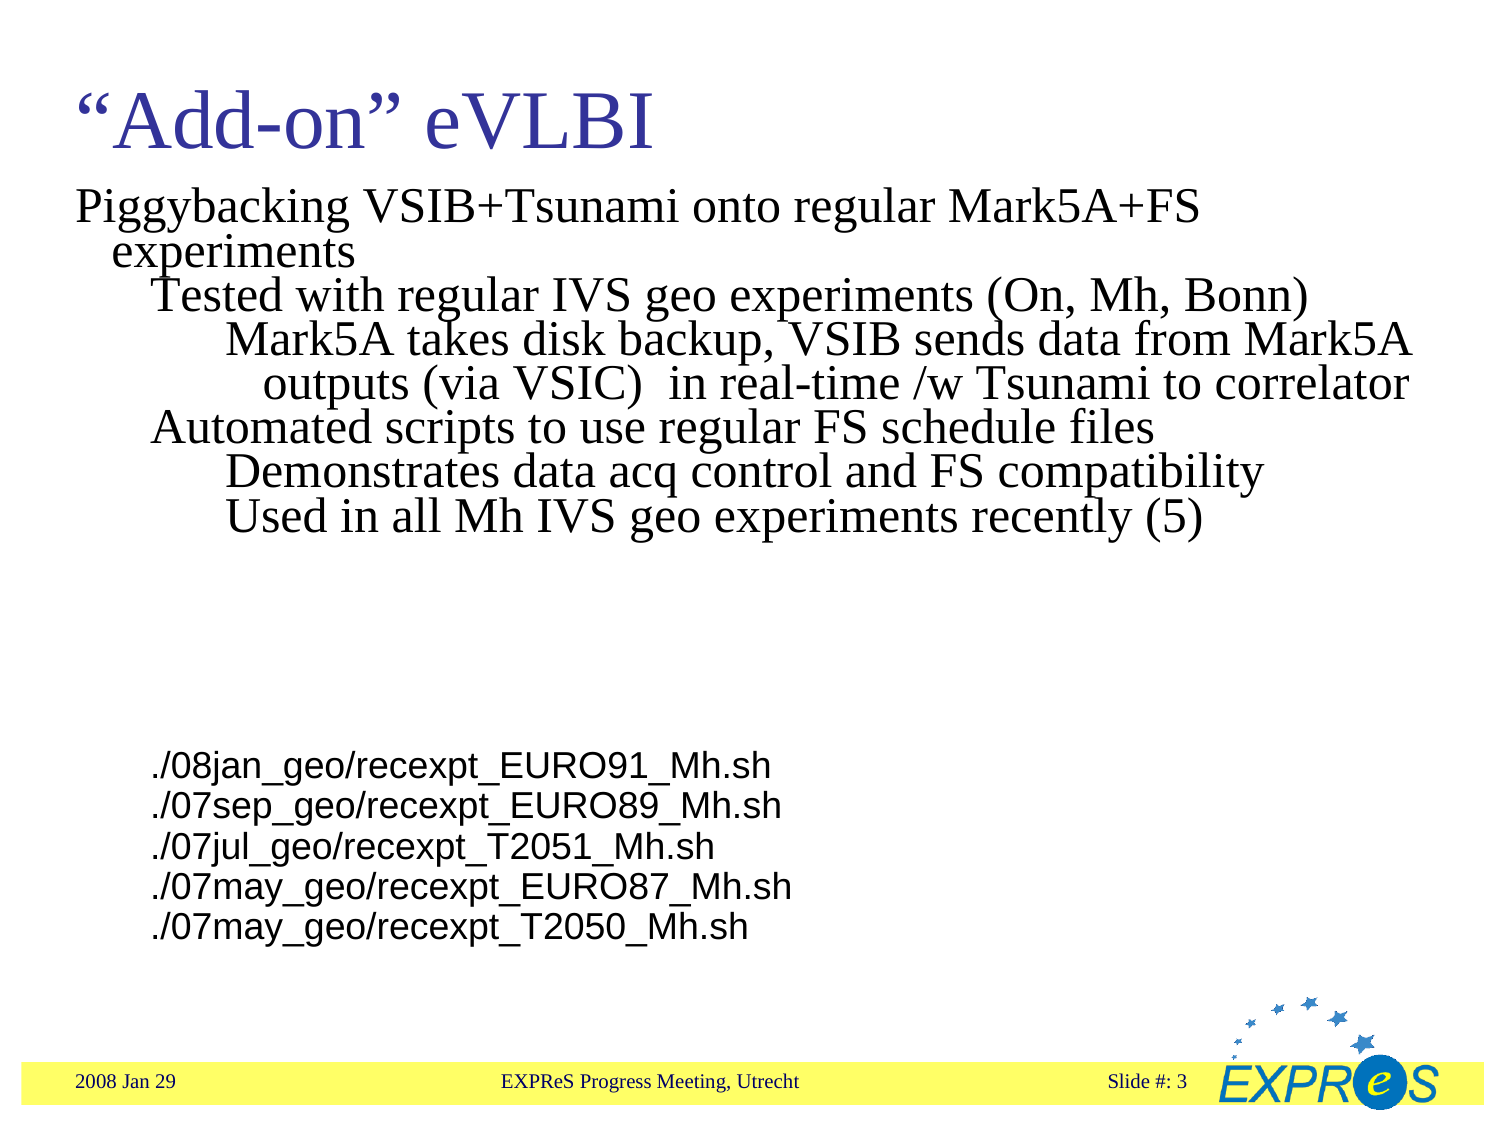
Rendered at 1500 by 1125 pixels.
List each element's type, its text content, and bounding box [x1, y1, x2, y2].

text_box ./08jan_geo/recexpt_EURO91_Mh.sh ./07sep_geo/recexpt_EURO89_Mh.sh ./07jul_geo/recexpt_T2051_Mh.sh ./07may_geo/recexpt_EURO87_Mh.sh ./07may_geo/recexpt_T2050_Mh.sh [150, 746, 934, 1070]
title “Add-on” eVLBI [75, 63, 1426, 179]
picture [21, 994, 1500, 1113]
list Piggybacking VSIB+Tsunami onto regular Mark5A+FS experiments Tested with regular IVS geo experiments (On, Mh, Bonn) Mark5A takes disk backup, VSIB sends data from Mark5A outputs (via VSIC) in real-time /w Tsunami to correlator Automated scripts to use regular FS schedule files Demonstrates data acq control and FS compatibility Used in all Mh IVS geo experiments recently (5) [75, 187, 1426, 1038]
